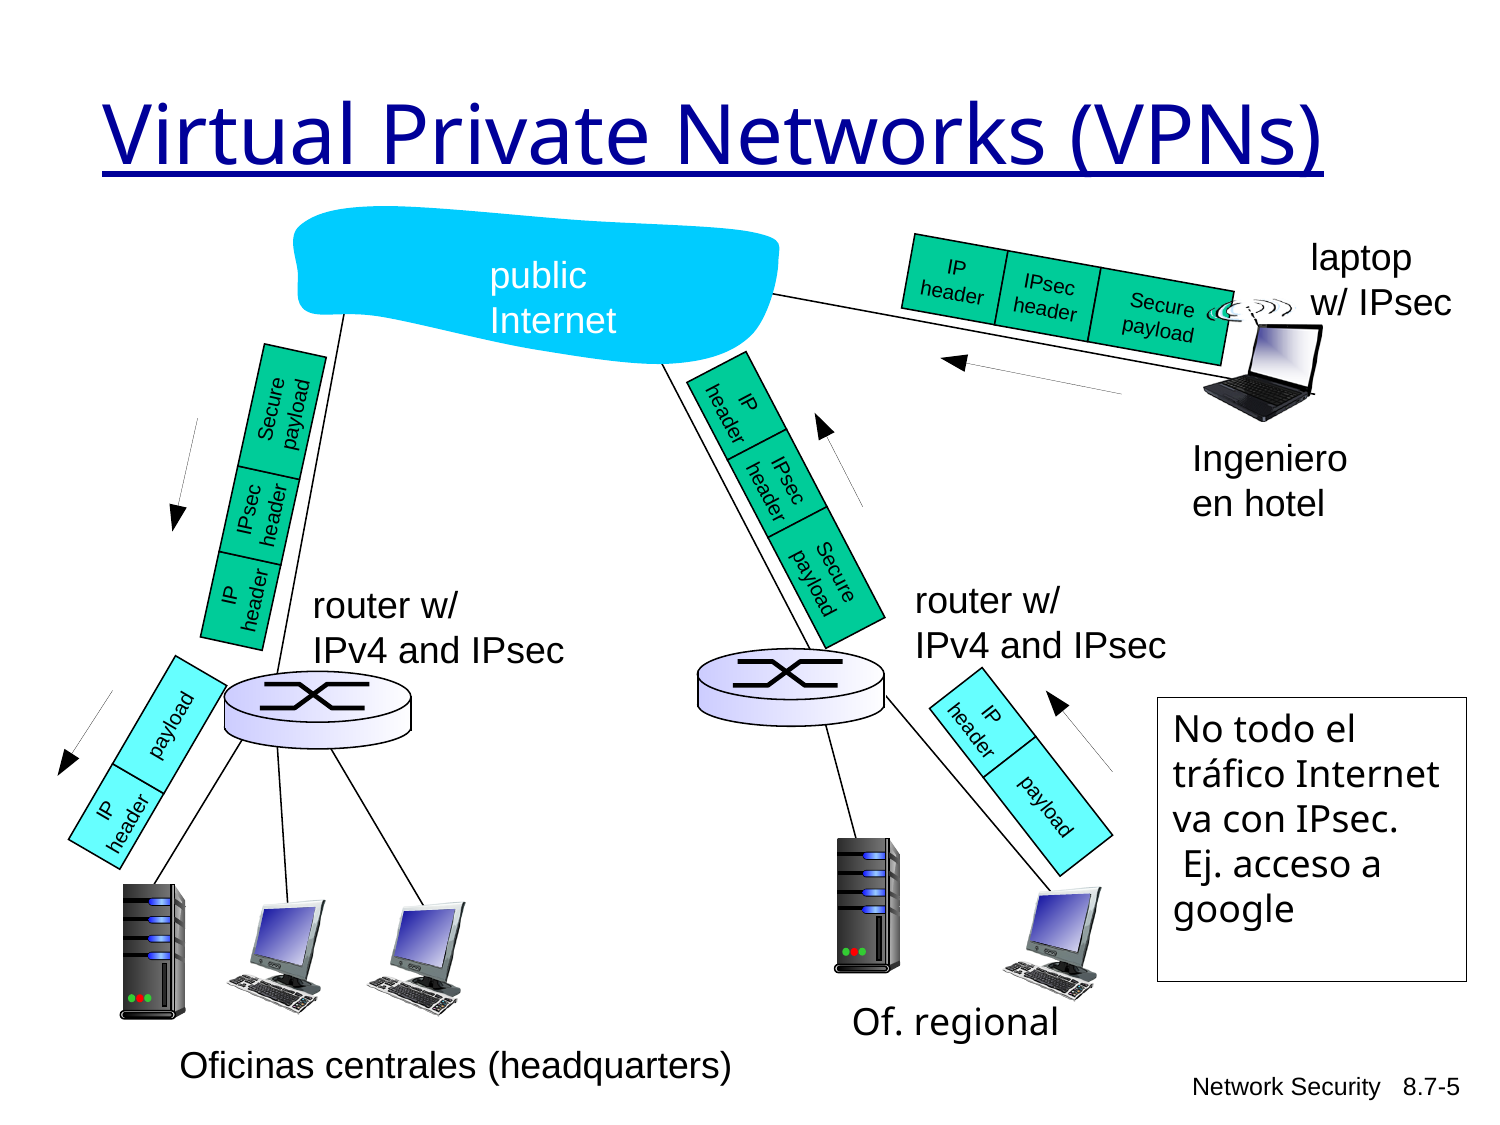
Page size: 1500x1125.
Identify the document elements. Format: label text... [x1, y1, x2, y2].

text_box IPsec header [727, 429, 827, 537]
text_box Ingeniero en hotel [1177, 426, 1363, 533]
text_box [254, 906, 316, 966]
text_box router w/ IPv4 and IPsec [297, 573, 580, 680]
text_box IP header [200, 551, 281, 651]
text_box router w/ IPv4 and IPsec [899, 568, 1182, 674]
text_box public Internet [474, 243, 632, 350]
text_box payload [112, 655, 227, 794]
picture [342, 896, 468, 1025]
text_box [834, 838, 901, 973]
text_box IP header [901, 233, 1007, 325]
text_box [293, 225, 780, 365]
text_box laptop w/ IPsec [1295, 225, 1468, 331]
text_box No todo el tráfico Internet va con IPsec. Ej. acceso a google [1157, 697, 1467, 982]
text_box [697, 648, 884, 727]
text_box Network Security [762, 1062, 1397, 1114]
text_box Secure payload [1087, 267, 1235, 363]
text_box IP header [929, 674, 1036, 778]
text_box IPsec header [219, 467, 300, 565]
text_box Oficinas centrales (headquarters) [164, 1032, 748, 1094]
text_box [120, 884, 186, 1019]
text_box [224, 671, 411, 749]
text_box IP header [686, 351, 787, 460]
text_box [1029, 893, 1091, 953]
text_box Of. regional [836, 989, 1075, 1051]
text_box payload [983, 736, 1113, 877]
text_box Secure payload [237, 343, 327, 480]
picture [1203, 296, 1323, 422]
title Virtual Private Networks (VPNs) [87, 37, 1452, 225]
text_box IP header [68, 764, 164, 870]
text_box IPsec header [994, 250, 1100, 342]
picture [202, 894, 328, 1023]
picture [978, 881, 1104, 1010]
text_box [394, 909, 455, 968]
text_box Secure payload [767, 506, 885, 649]
